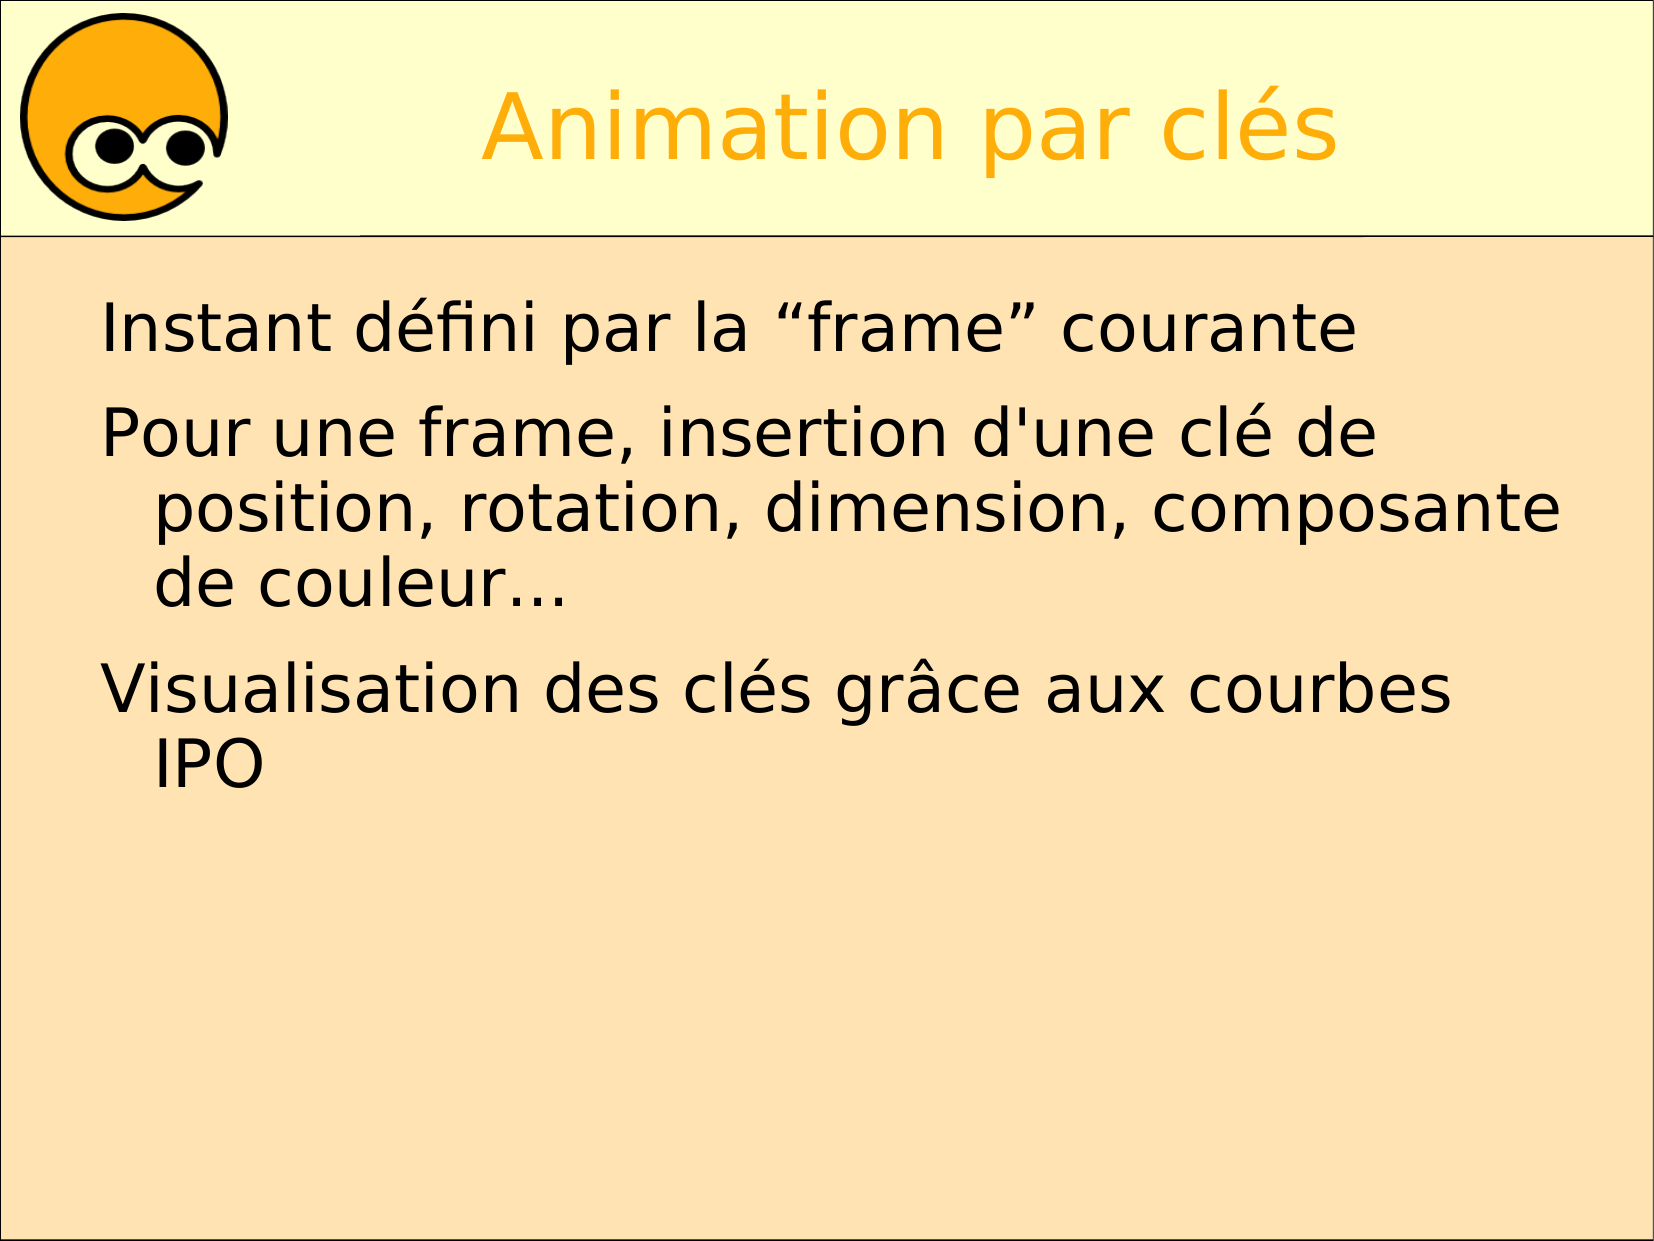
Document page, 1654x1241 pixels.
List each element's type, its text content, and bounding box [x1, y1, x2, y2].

title Animation par clés [252, 49, 1571, 207]
picture [20, 13, 228, 221]
list Instant défini par la “frame” courante Pour une frame, insertion d'une clé de position, rotation, dimension, composante de couleur... Visualisation des clés grâce aux courbes IPO [82, 290, 1571, 1094]
